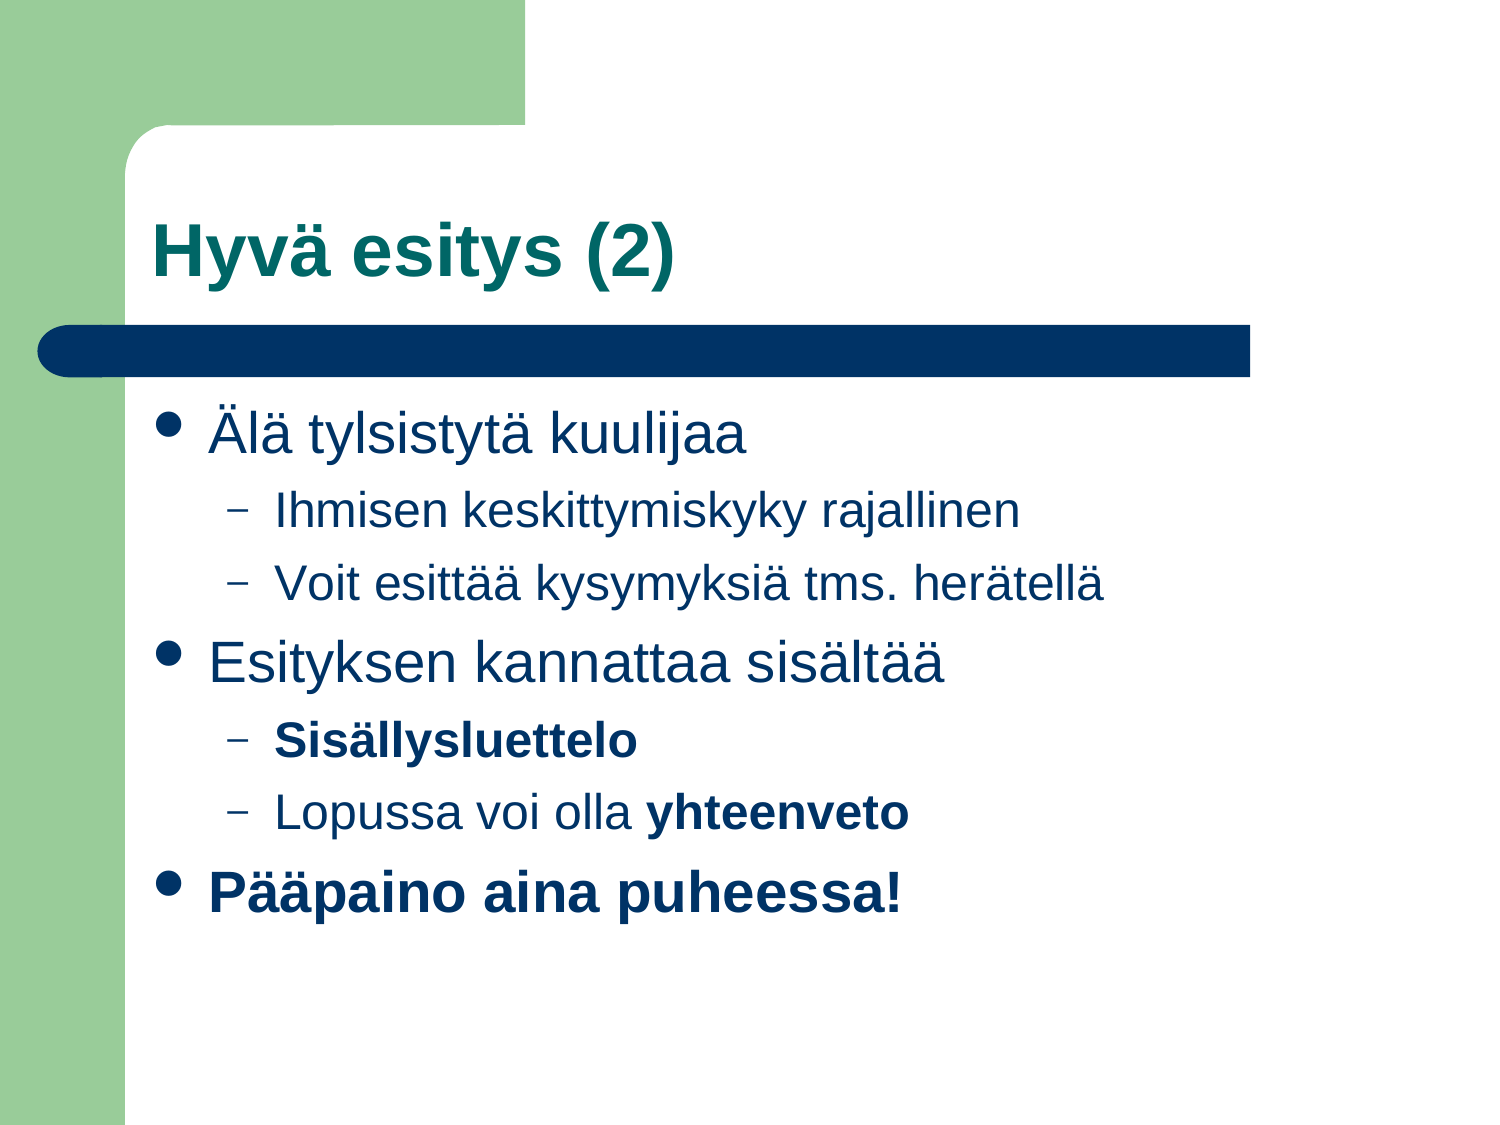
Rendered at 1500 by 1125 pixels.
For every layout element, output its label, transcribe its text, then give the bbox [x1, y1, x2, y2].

title Hyvä esitys (2) [136, 136, 1414, 301]
list Älä tylsistytä kuulijaa Ihmisen keskittymiskyky rajallinen Voit esittää kysymyksiä tms. herätellä Esityksen kannattaa sisältää Sisällysluettelo Lopussa voi olla yhteenveto Pääpaino aina puheessa! [137, 387, 1400, 999]
